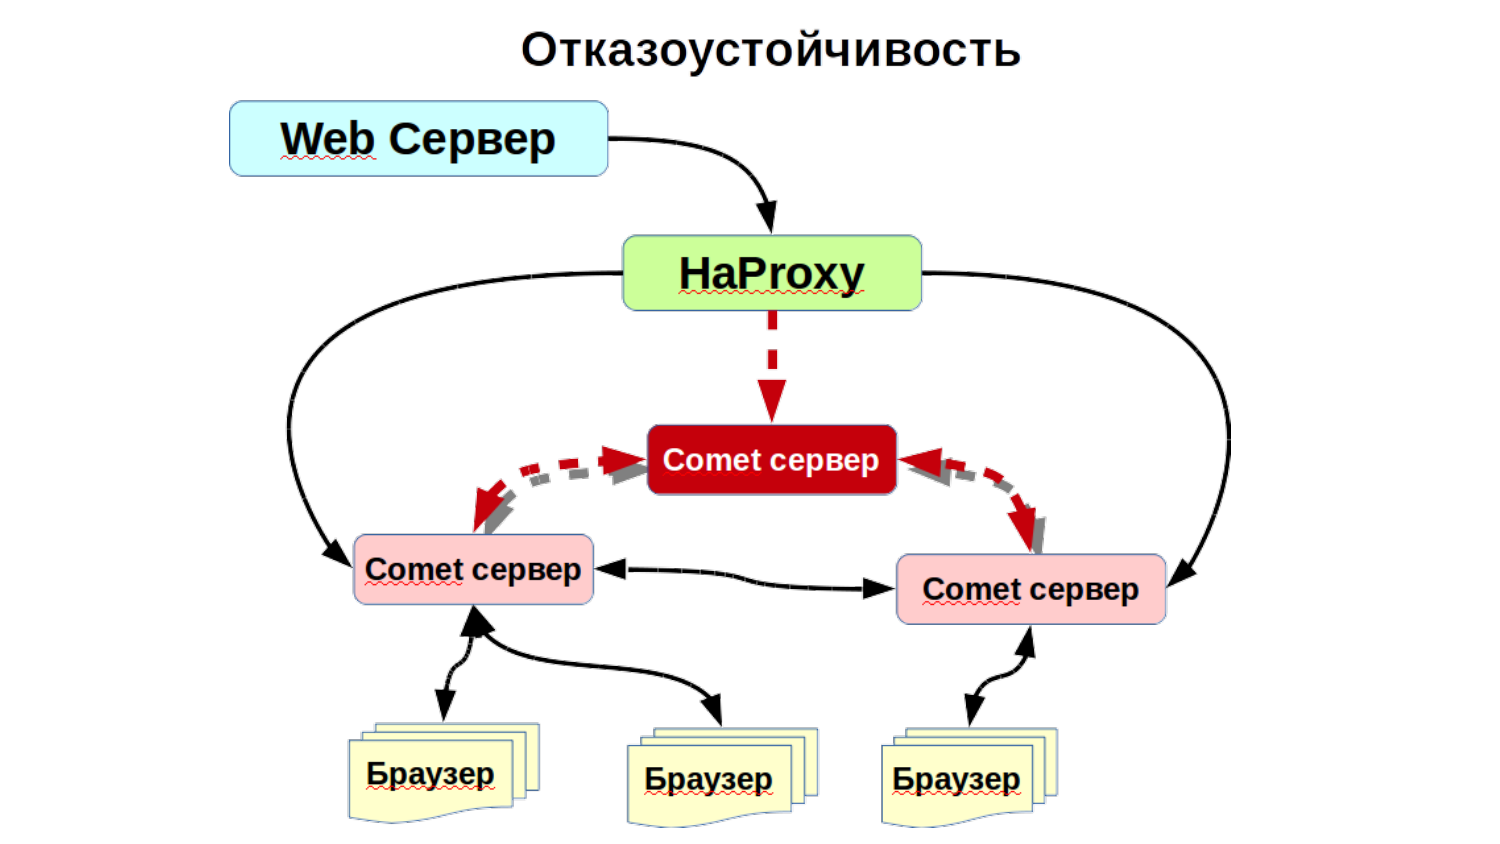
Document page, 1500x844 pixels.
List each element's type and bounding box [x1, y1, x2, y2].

picture [229, 16, 1231, 828]
